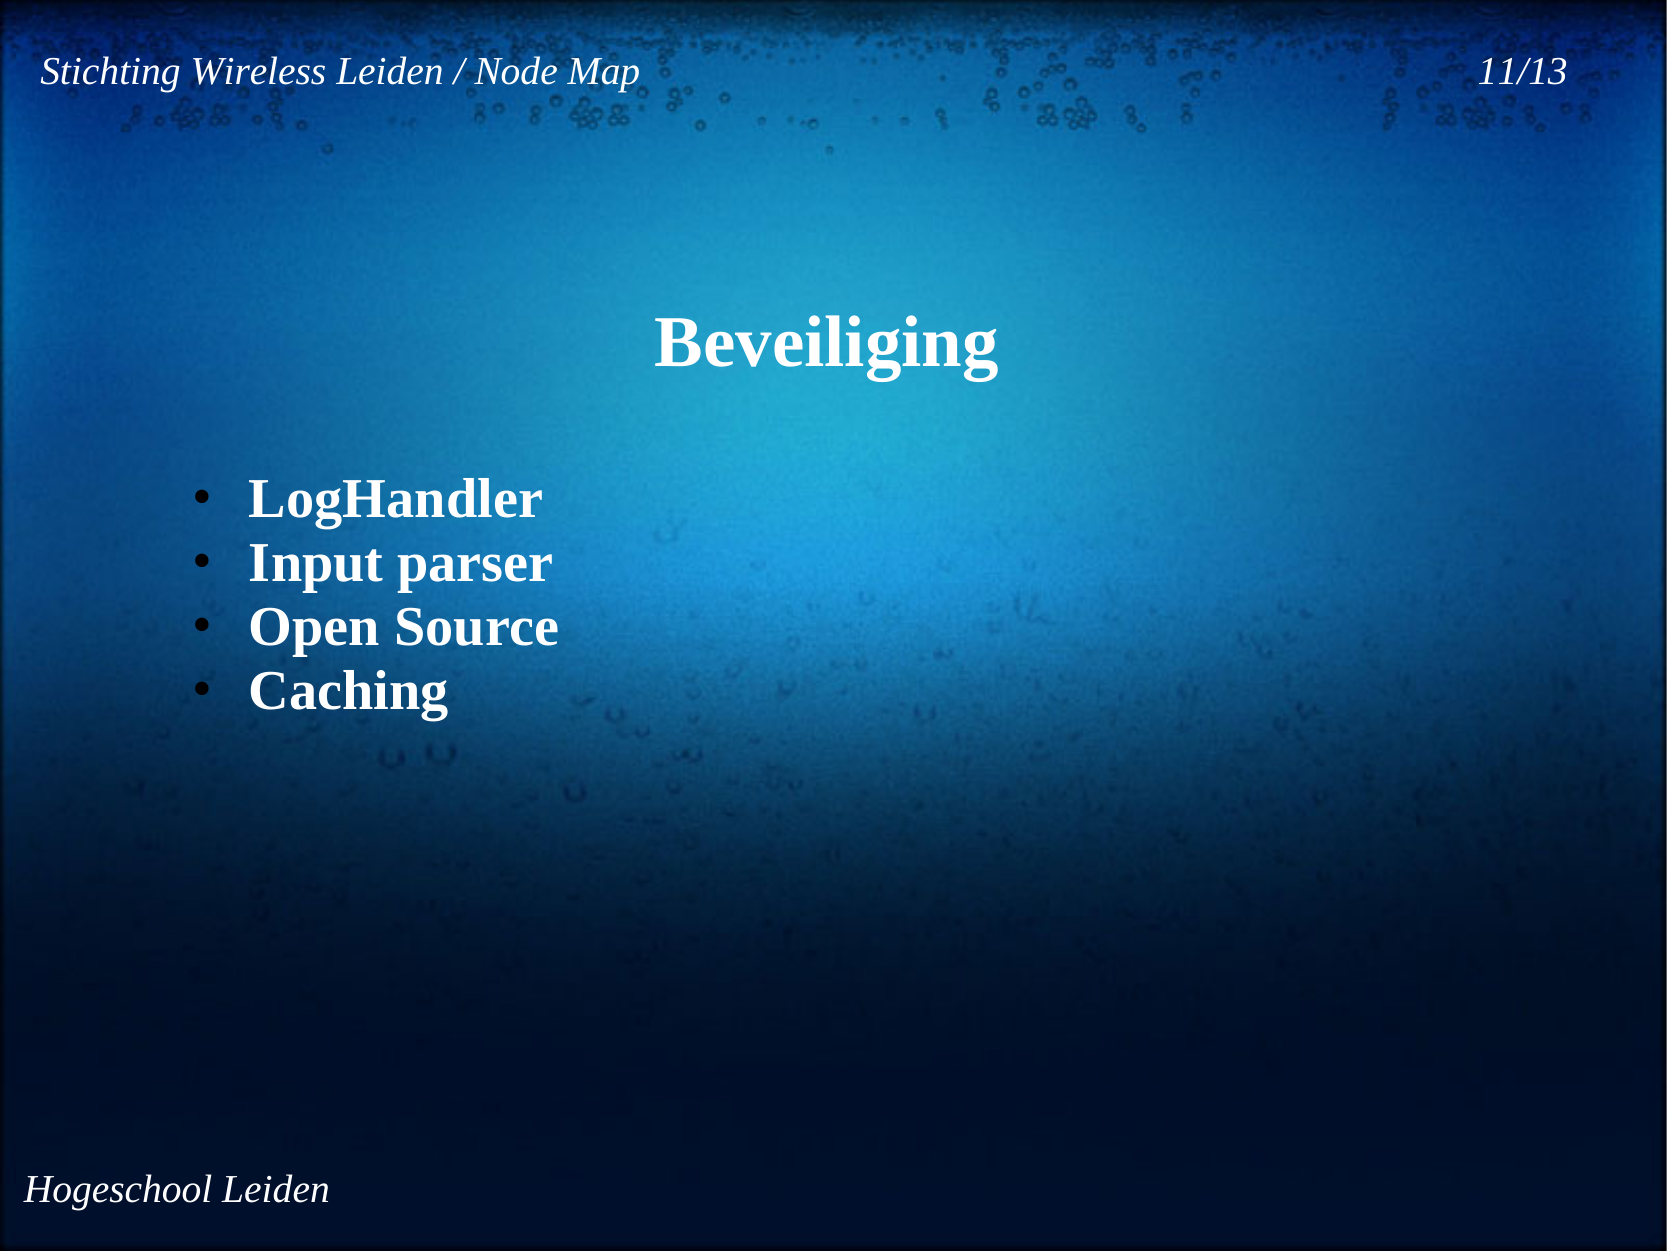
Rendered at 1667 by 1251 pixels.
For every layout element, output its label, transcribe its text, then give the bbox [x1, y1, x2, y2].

text_box Hogeschool Leiden [23, 1166, 1612, 1212]
picture [0, 0, 1667, 1251]
list Beveiliging LogHandler Input parser Open Source Caching [173, 300, 1480, 857]
title Stichting Wireless Leiden / Node Map 11/13 [40, 48, 1629, 96]
